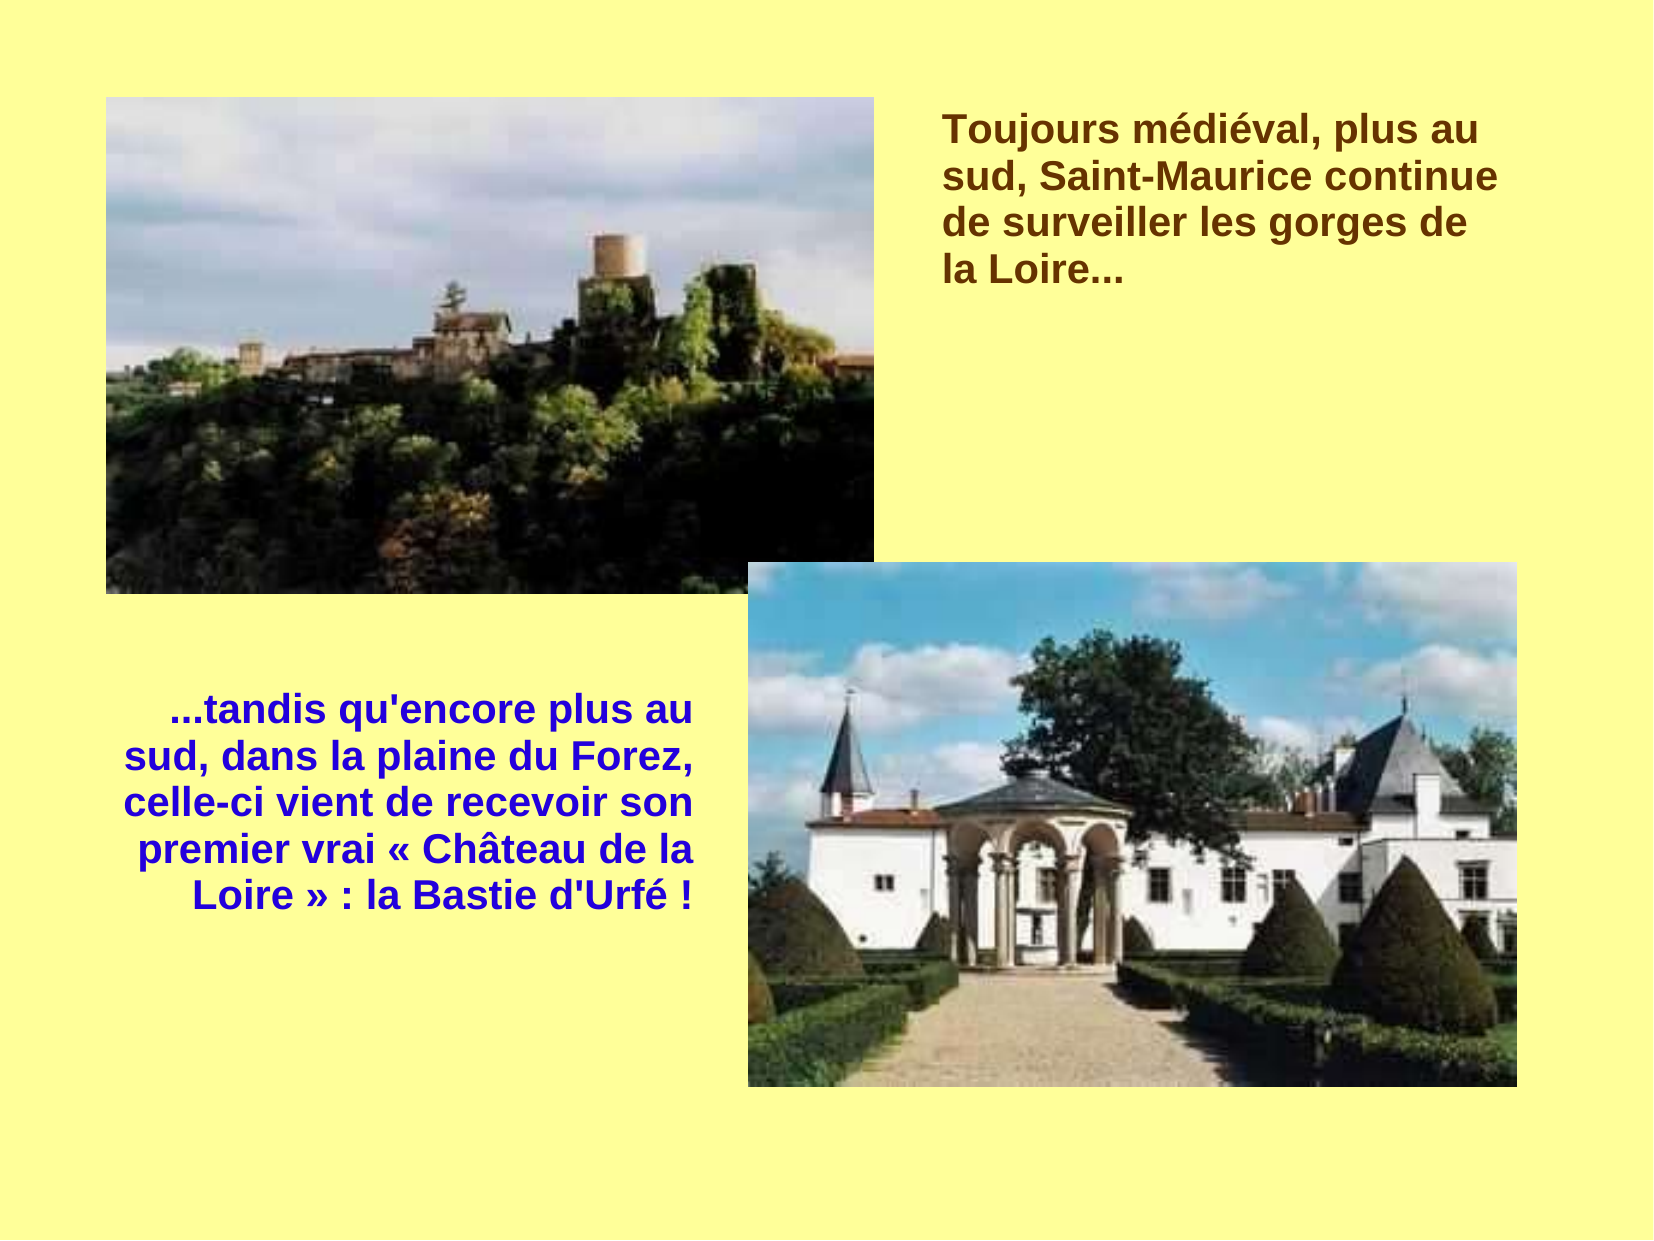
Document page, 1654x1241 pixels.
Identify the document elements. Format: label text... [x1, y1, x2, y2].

text_box Toujours médiéval, plus au sud, Saint-Maurice continue de surveiller les gorges de la Loire... [927, 99, 1518, 301]
picture [106, 97, 1517, 1087]
text_box ...tandis qu'encore plus au sud, dans la plaine du Forez, celle-ci vient de recevoir son premier vrai « Château de la Loire » : la Bastie d'Urfé ! [88, 679, 709, 927]
